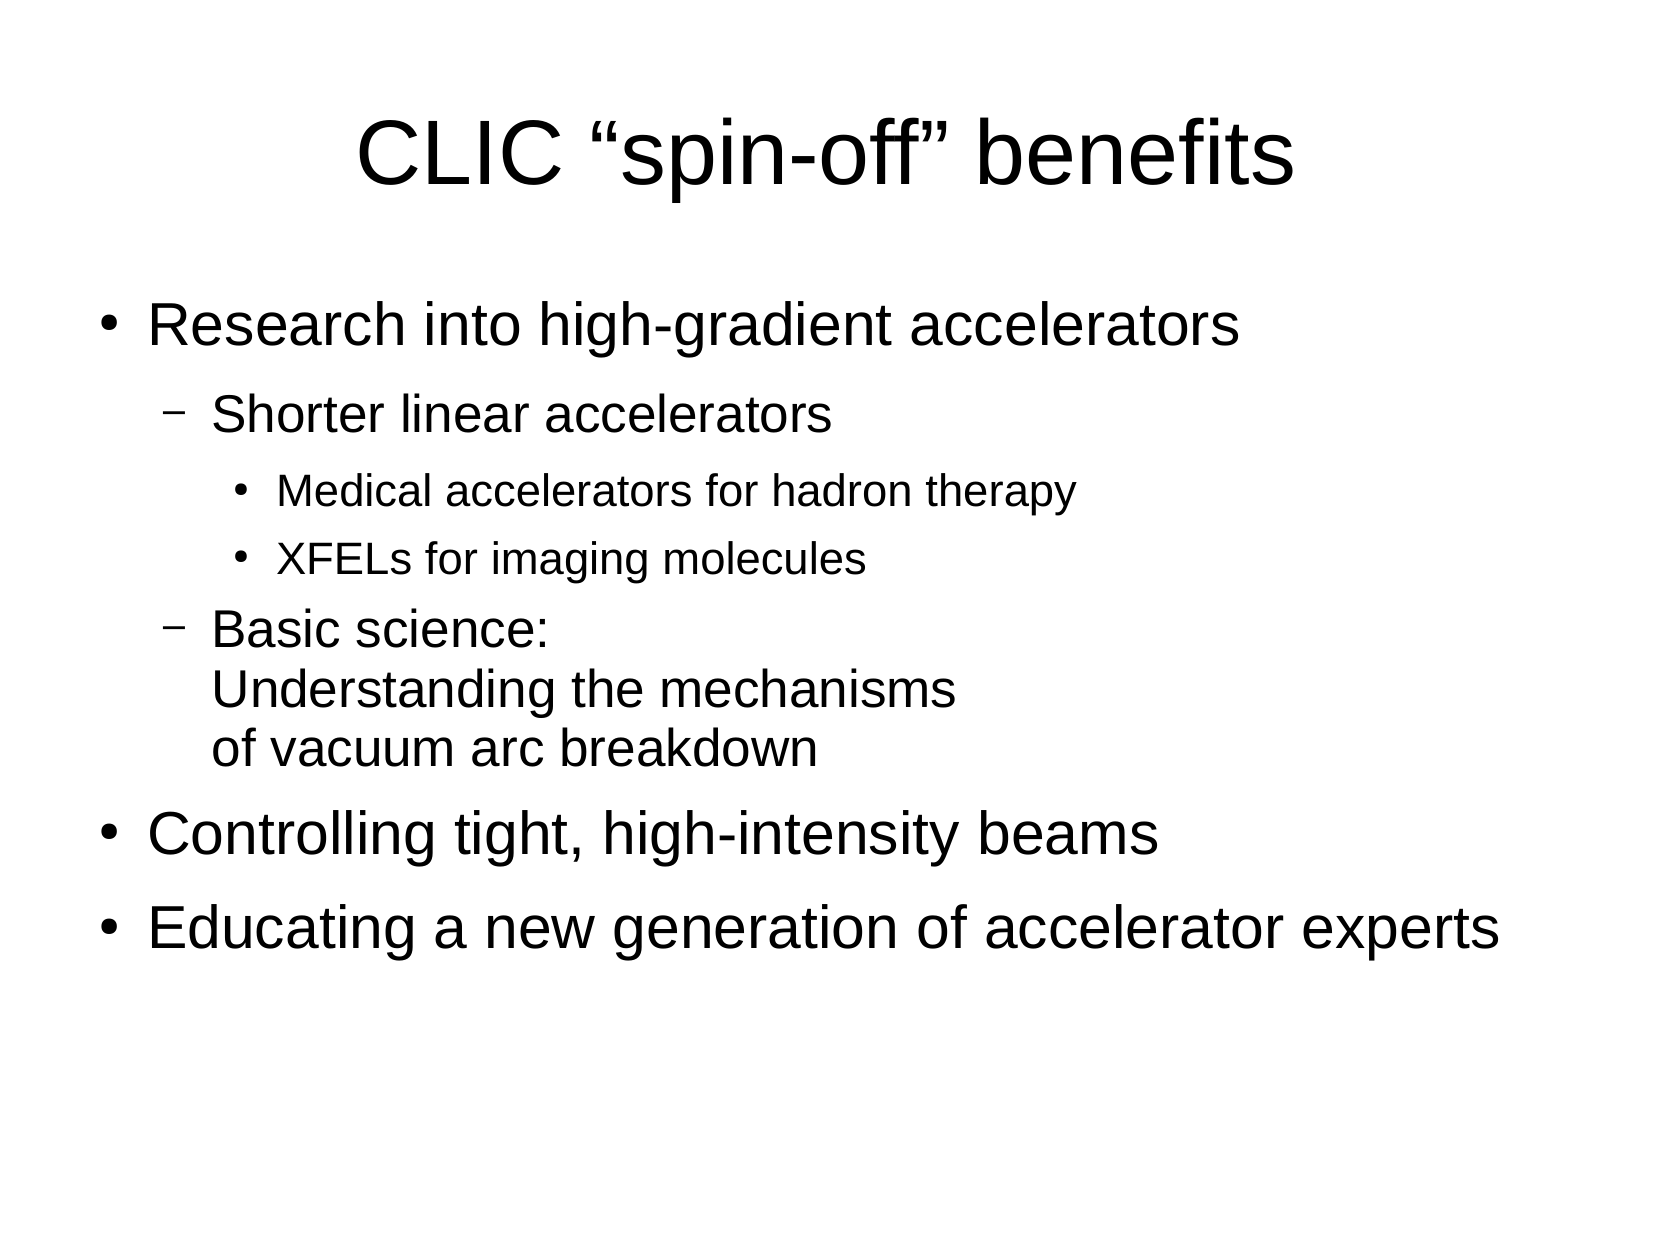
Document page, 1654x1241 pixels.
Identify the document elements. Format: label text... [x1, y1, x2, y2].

title CLIC “spin-off” benefits [82, 49, 1571, 257]
list Research into high-gradient accelerators Shorter linear accelerators Medical accelerators for hadron therapy XFELs for imaging molecules Basic science: Understanding the mechanisms of vacuum arc breakdown Controlling tight, high-intensity beams Educating a new generation of accelerator experts [82, 290, 1538, 1010]
